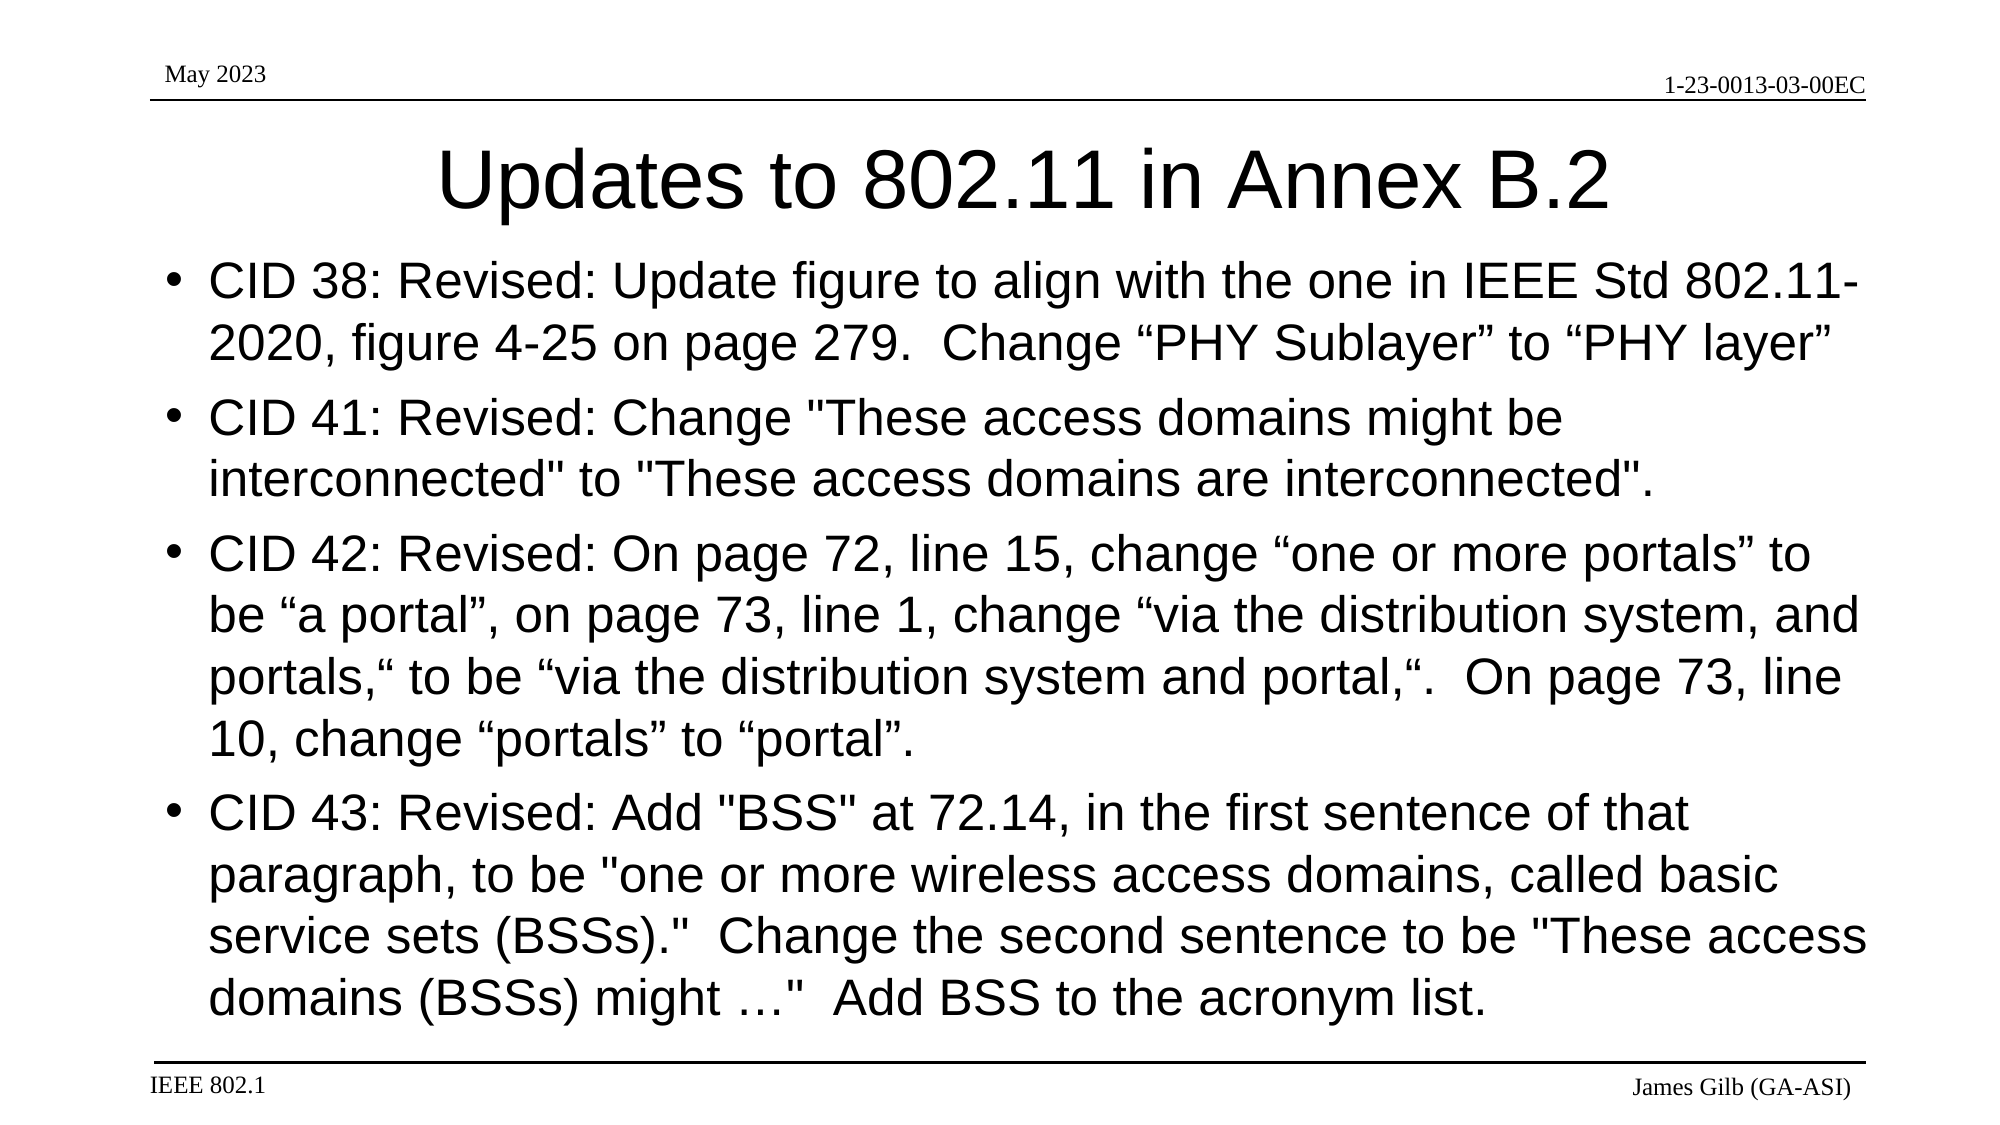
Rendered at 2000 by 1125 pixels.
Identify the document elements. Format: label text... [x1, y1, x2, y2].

list CID 38: Revised: Update figure to align with the one in IEEE Std 802.11-2020, figure 4-25 on page 279. Change “PHY Sublayer” to “PHY layer” CID 41: Revised: Change "These access domains might be interconnected" to "These access domains are interconnected". CID 42: Revised: On page 72, line 15, change “one or more portals” to be “a portal”, on page 73, line 1, change “via the distribution system, and portals,“ to be “via the distribution system and portal,“. On page 73, line 10, change “portals” to “portal”. CID 43: Revised: Add "BSS" at 72.14, in the first sentence of that paragraph, to be "one or more wireless access domains, called basic service sets (BSSs)." Change the second sentence to be "These access domains (BSSs) might …" Add BSS to the acronym list. [149, 239, 1900, 1051]
title Updates to 802.11 in Annex B.2 [149, 112, 1900, 238]
